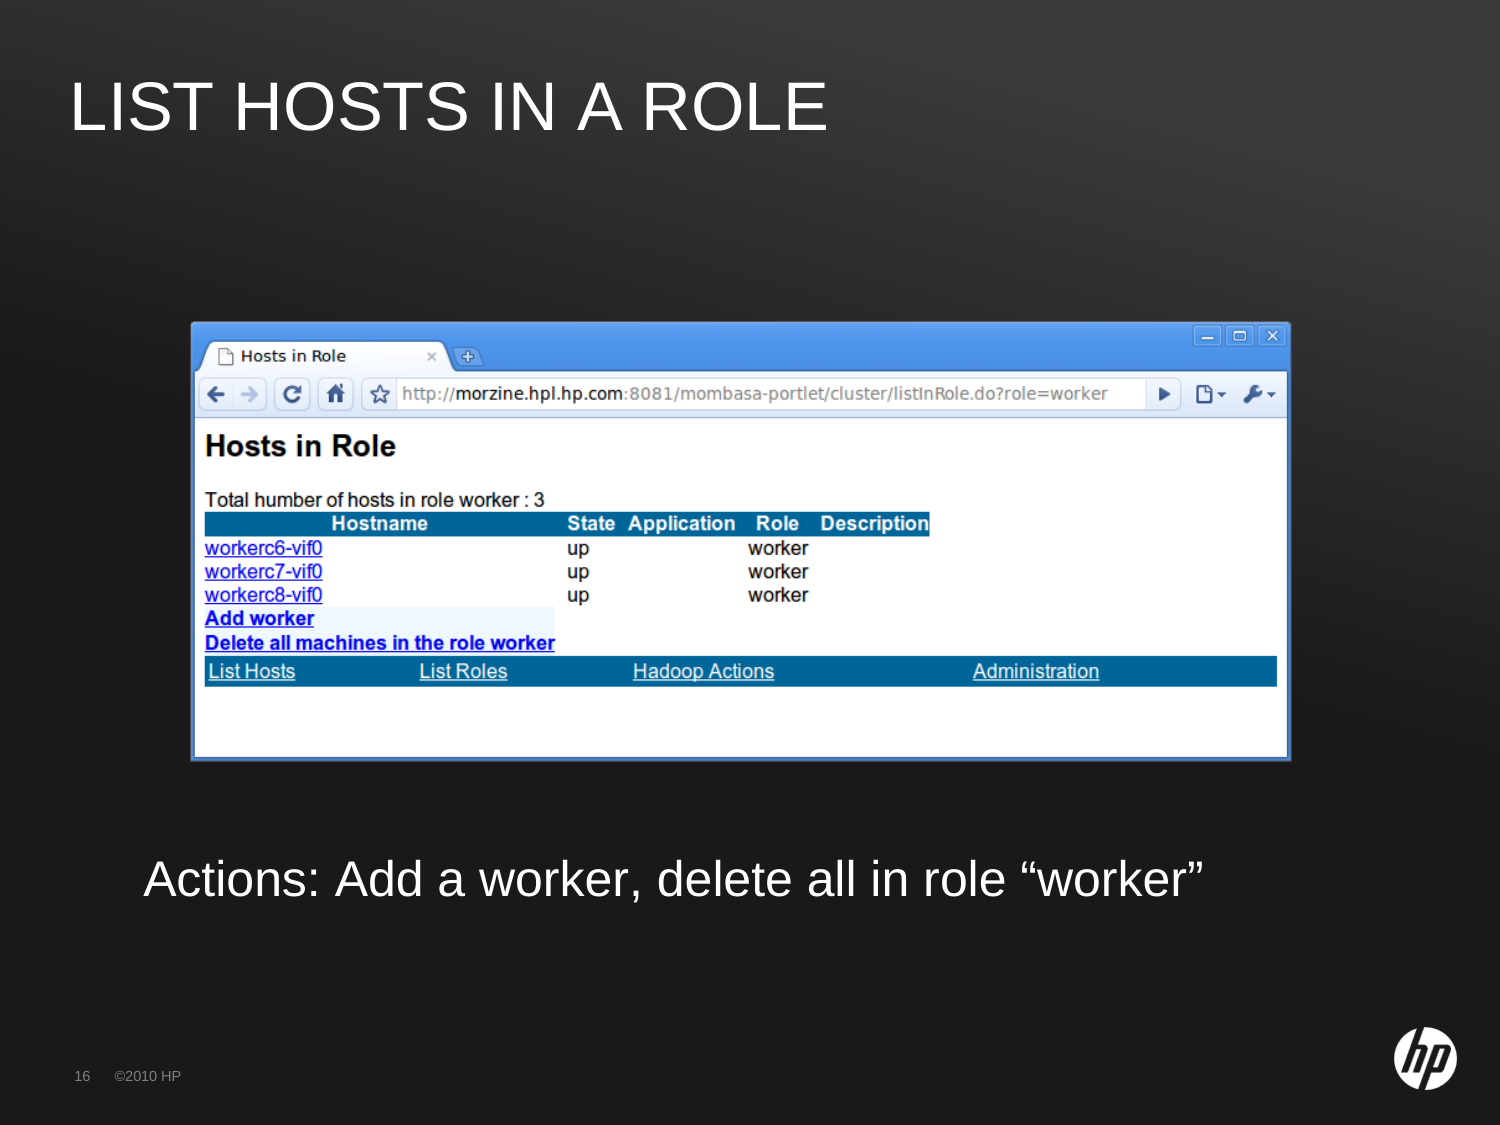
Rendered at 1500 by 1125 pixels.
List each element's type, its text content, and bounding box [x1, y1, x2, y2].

text_box LIST HOSTS IN A ROLE [54, 68, 1429, 213]
picture [0, 0, 1500, 1125]
text_box Actions: Add a worker, delete all in role “worker” [128, 840, 1220, 916]
